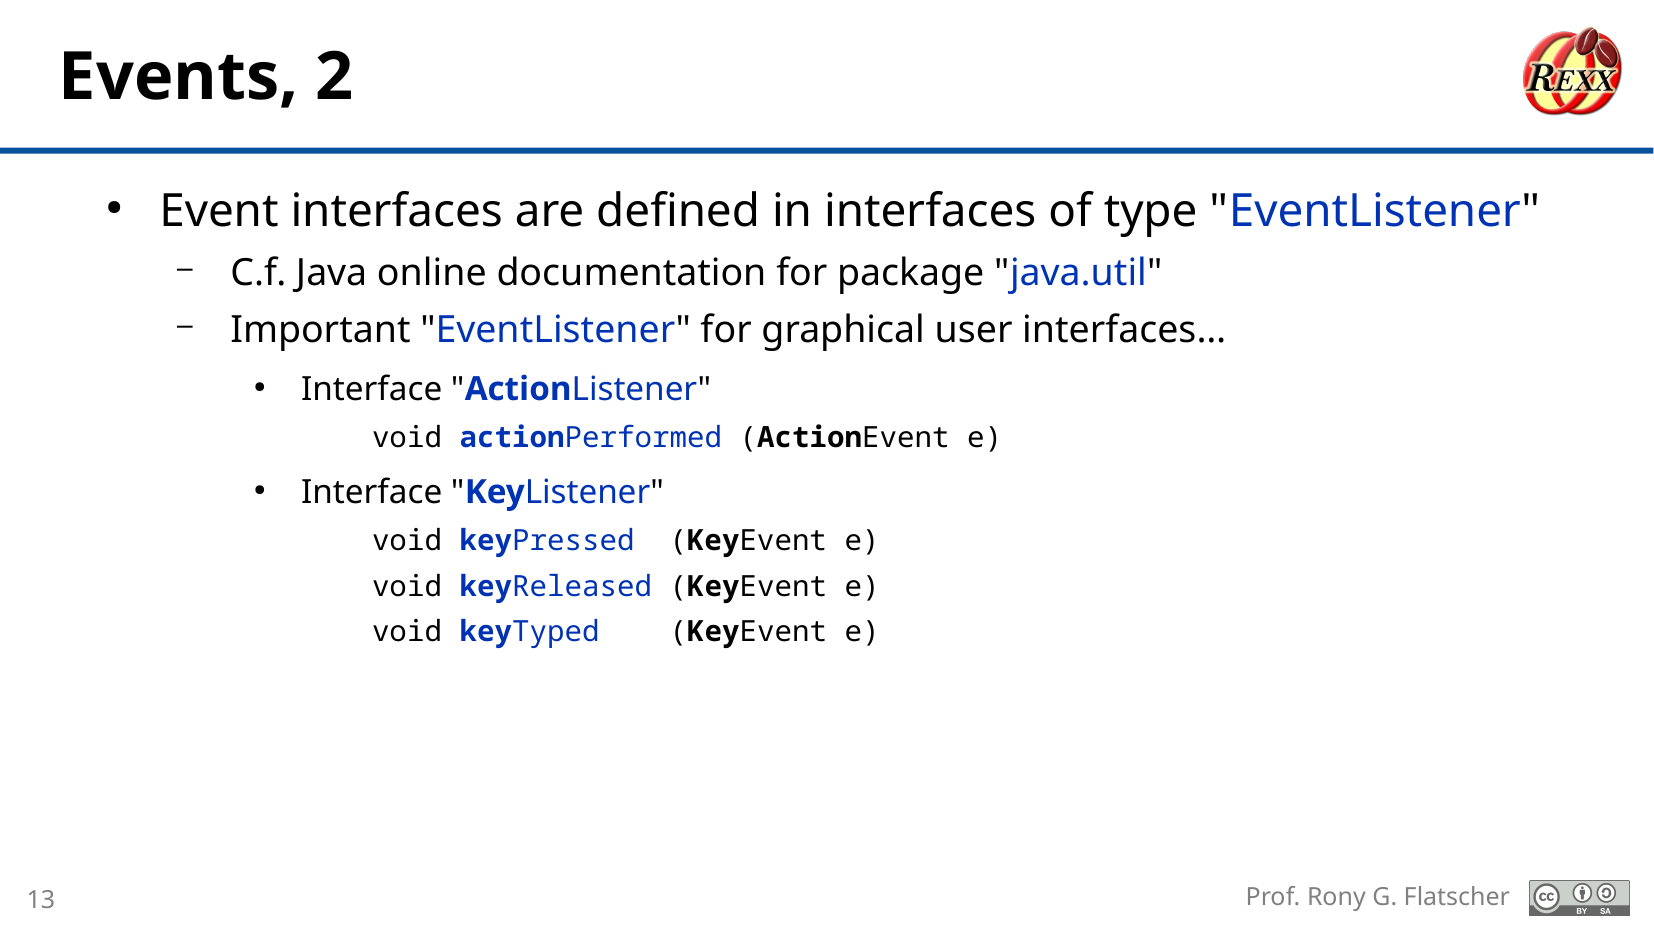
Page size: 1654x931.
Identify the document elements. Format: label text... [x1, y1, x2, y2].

list Event interfaces are defined in interfaces of type "EventListener" C.f. Java online documentation for package "java.util" Important "EventListener" for graphical user interfaces… Interface "ActionListener" void actionPerformed (ActionEvent e) Interface "KeyListener" void keyPressed (KeyEvent e) void keyReleased (KeyEvent e) void keyTyped (KeyEvent e) [88, 177, 1577, 857]
title Events, 2 [0, 0, 1625, 148]
